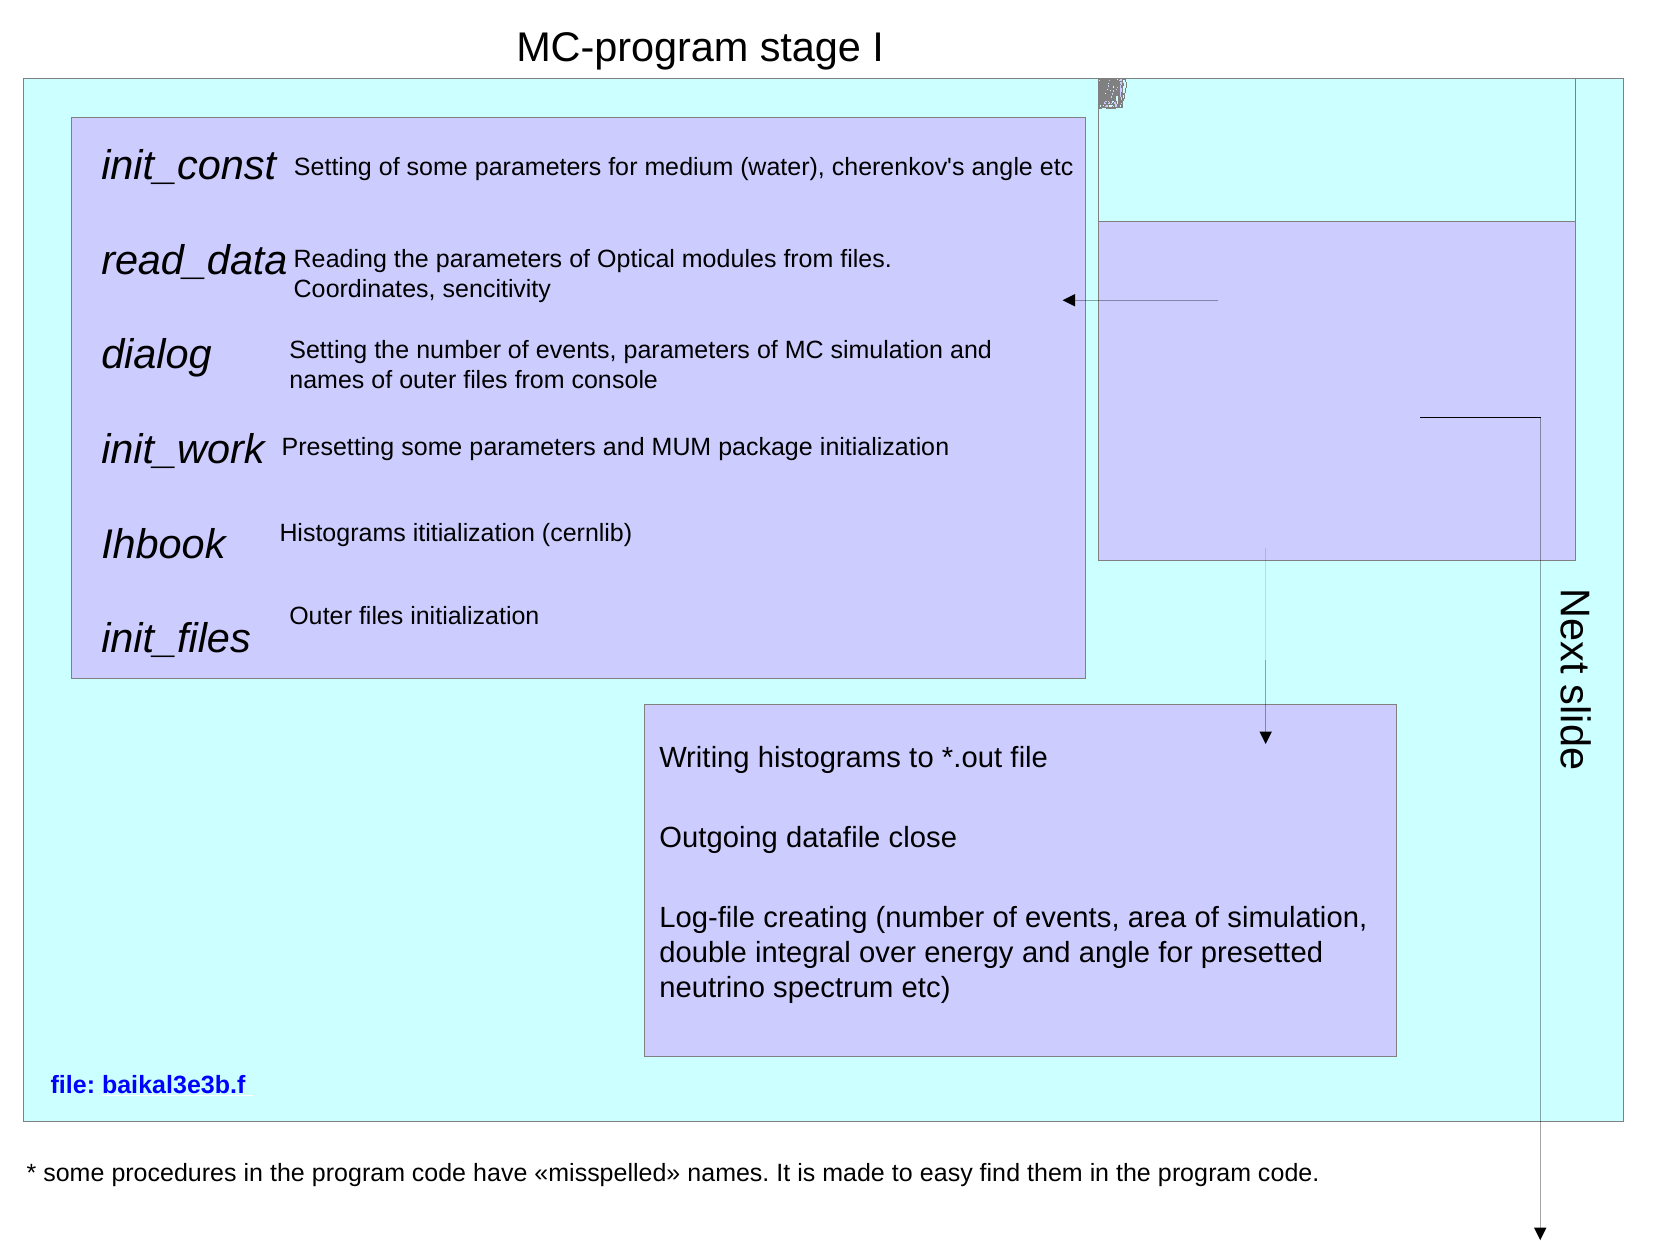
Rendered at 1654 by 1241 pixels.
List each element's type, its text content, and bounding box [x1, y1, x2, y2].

text_box file: baikal3e3b.f [35, 1061, 301, 1109]
text_box Presetting some parameters and MUM package initialization [266, 422, 974, 501]
text_box Setting of some parameters for medium (water), cherenkov's angle etc [279, 143, 1100, 191]
text_box MC-program stage I [501, 13, 1206, 76]
text_box Histograms ititialization (cernlib) [264, 508, 720, 556]
text_box Next slide [1548, 573, 1610, 1049]
text_box [23, 78, 1624, 1122]
text_box * some procedures in the program code have «misspelled» names. It is made to easy find them in the program code. [11, 1148, 1353, 1227]
text_box Writing histograms to *.out file Outgoing datafile close Log-file creating (number of events, area of simulation, double integral over energy and angle for presetted neutrino spectrum etc) [644, 730, 1400, 1037]
text_box Reading the parameters of Optical modules from files. Coordinates, sencitivity [279, 234, 943, 313]
text_box Setting the number of events, parameters of MC simulation and names of outer files from console [274, 326, 1034, 404]
text_box init_const read_data dialog init_work Ihbook init_files [86, 130, 322, 953]
text_box Outer files initialization [274, 592, 712, 639]
